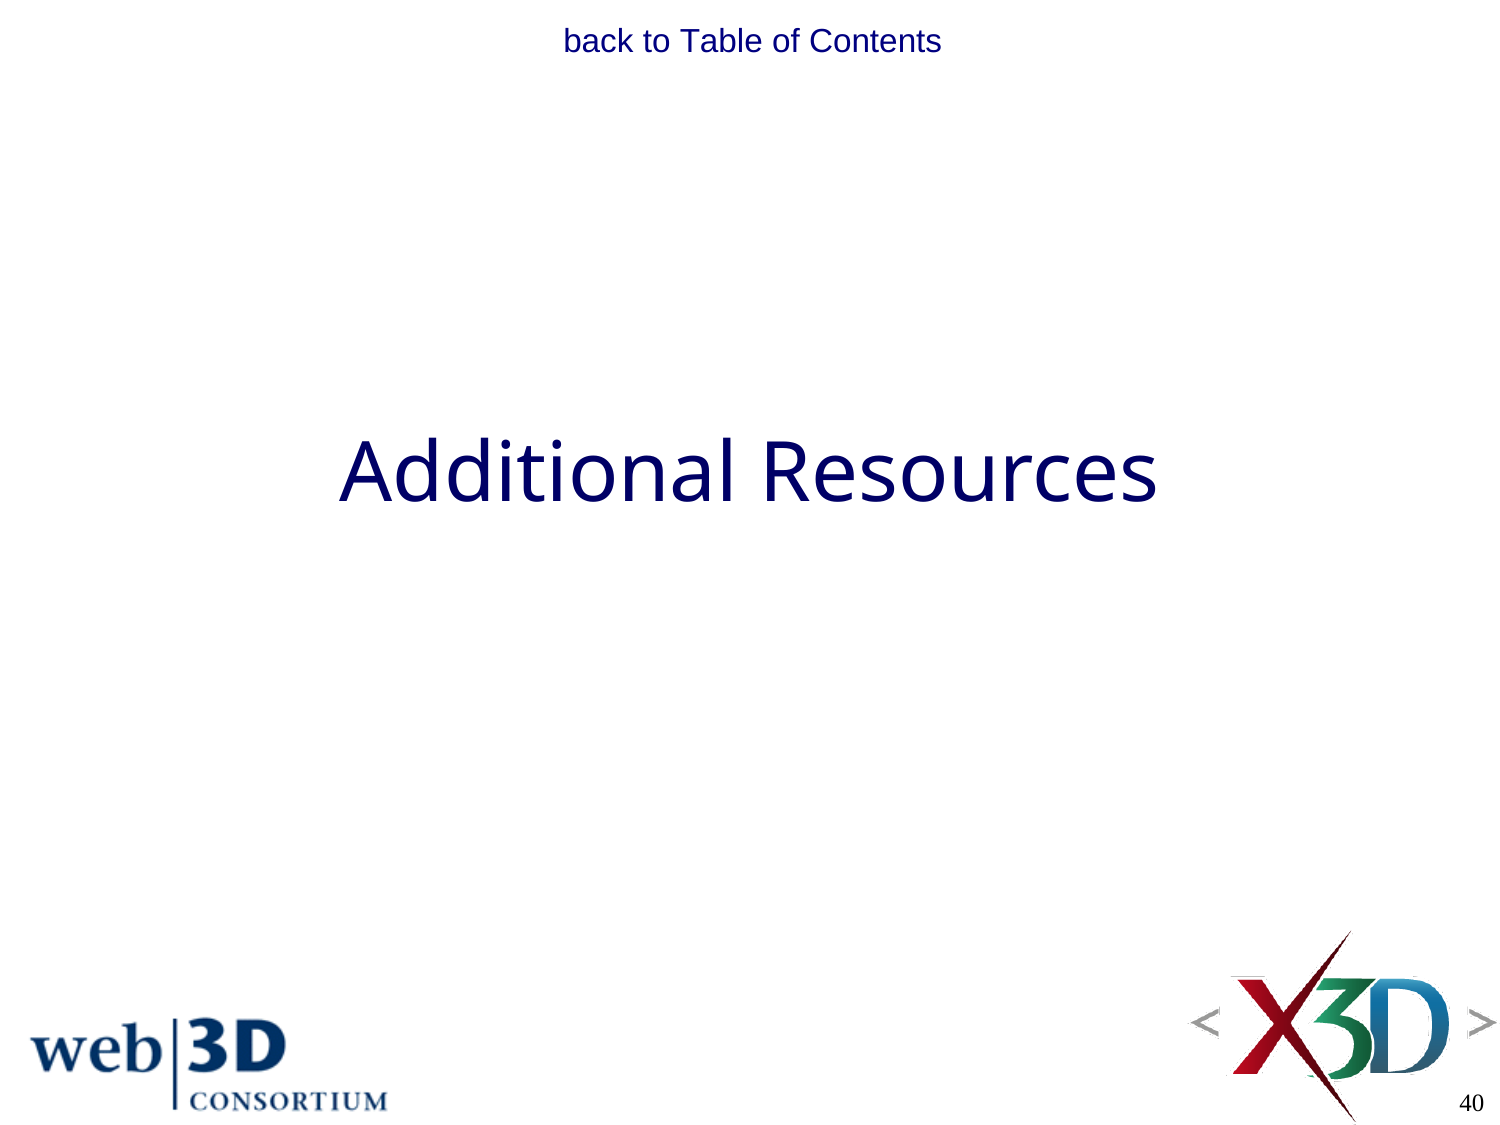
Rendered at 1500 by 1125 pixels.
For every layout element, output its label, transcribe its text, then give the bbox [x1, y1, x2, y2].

text_box back to Table of Contents [548, 14, 958, 68]
picture [12, 1009, 413, 1121]
picture [1187, 926, 1500, 1125]
title Additional Resources [112, 374, 1388, 563]
